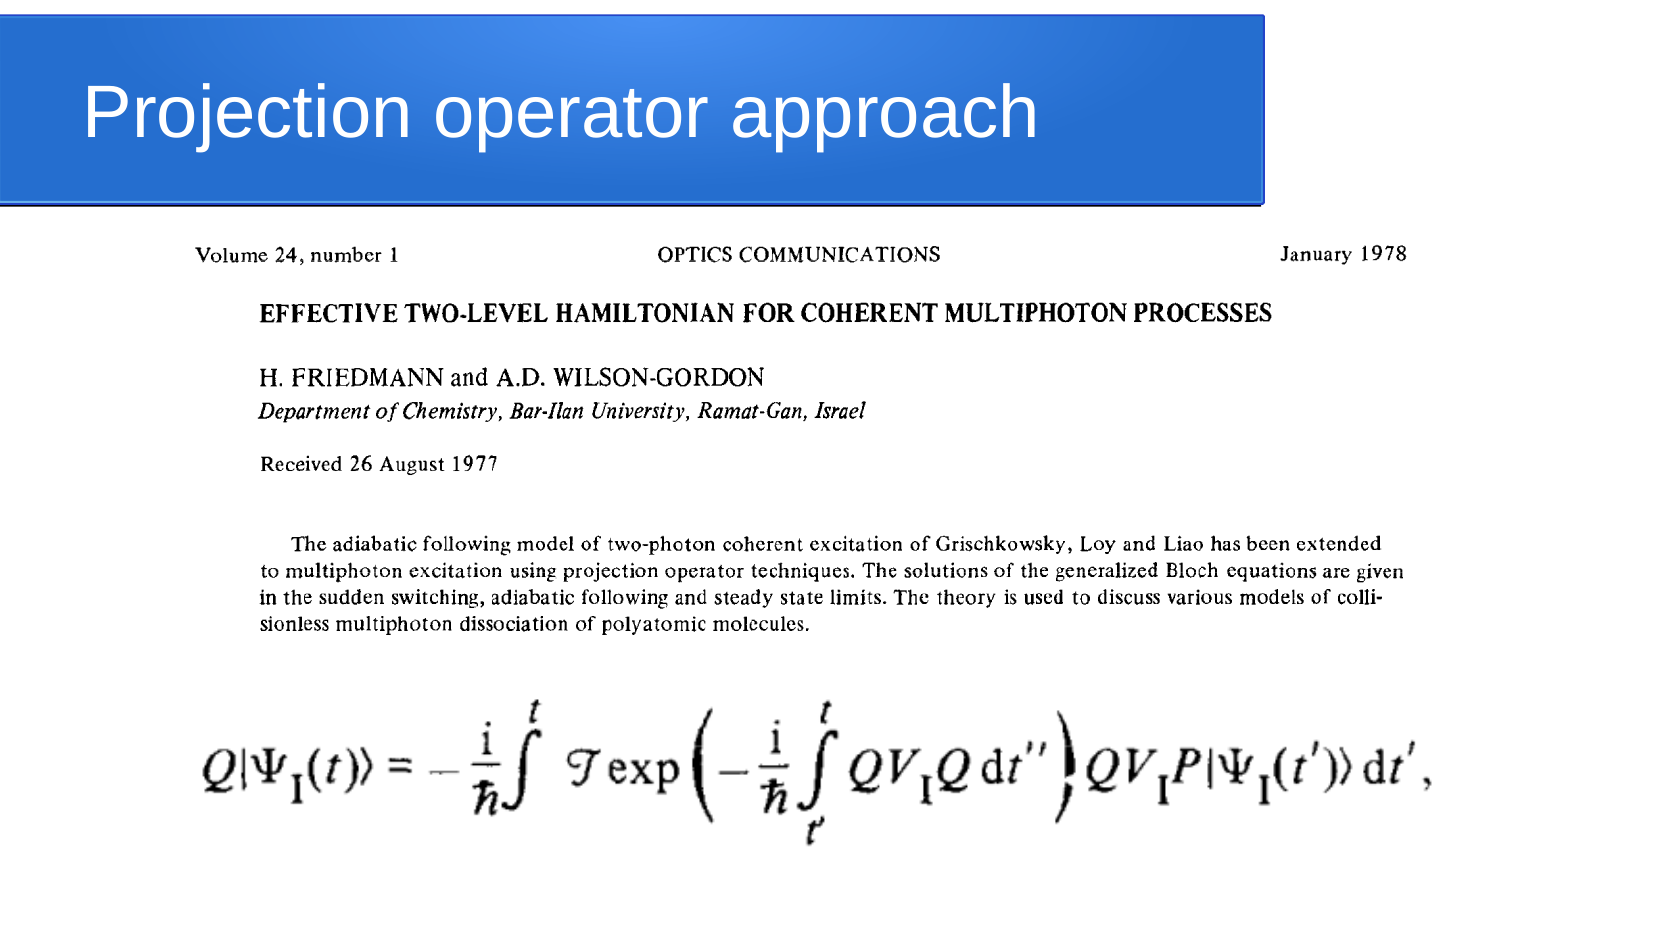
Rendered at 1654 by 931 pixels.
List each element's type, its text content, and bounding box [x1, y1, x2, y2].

title Projection operator approach [82, 35, 1235, 189]
picture [187, 231, 1458, 643]
picture [62, 681, 1475, 861]
